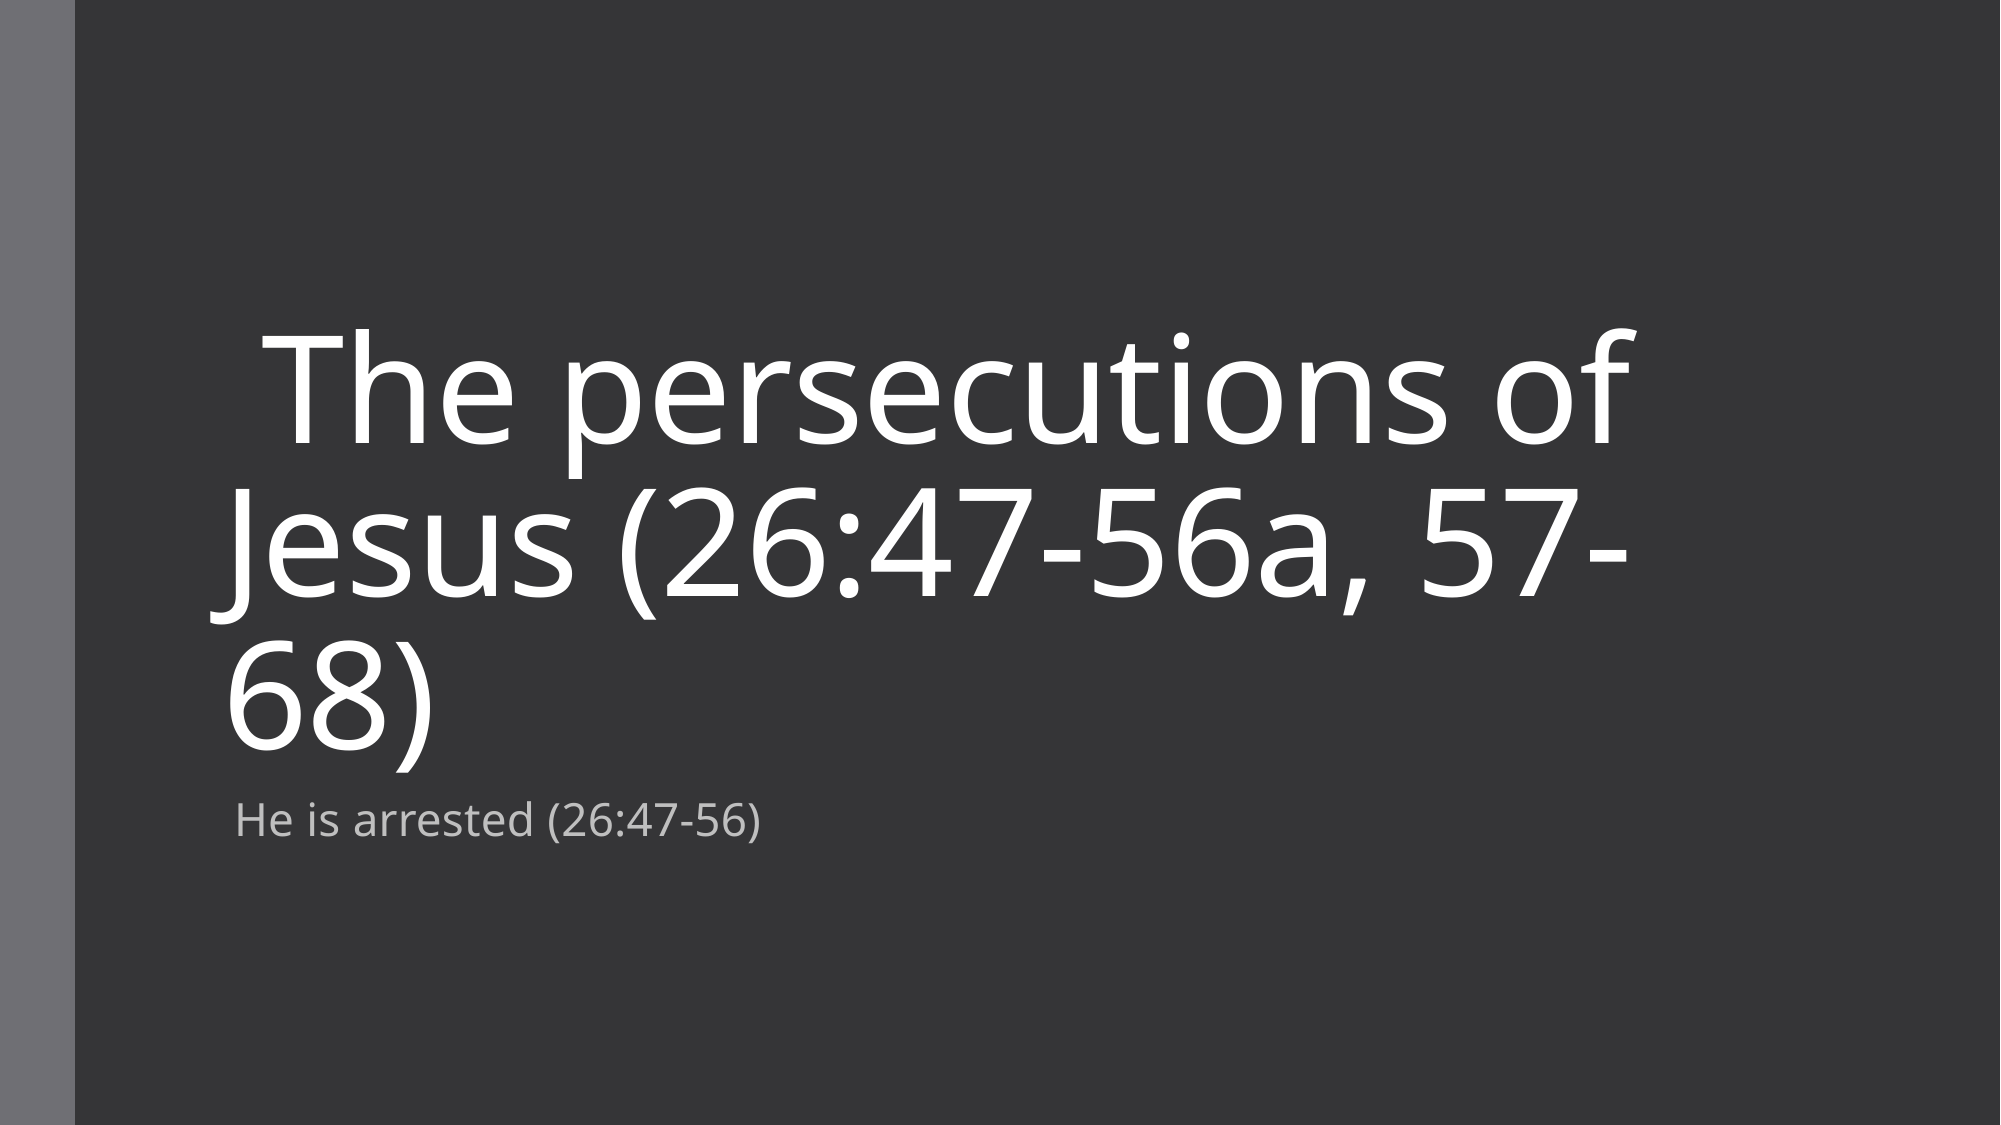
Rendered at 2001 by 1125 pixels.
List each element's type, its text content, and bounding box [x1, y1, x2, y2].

title The persecutions of Jesus (26:47-56a, 57-68) [206, 124, 1752, 787]
subtitle He is arrested (26:47-56) [206, 787, 1752, 1066]
